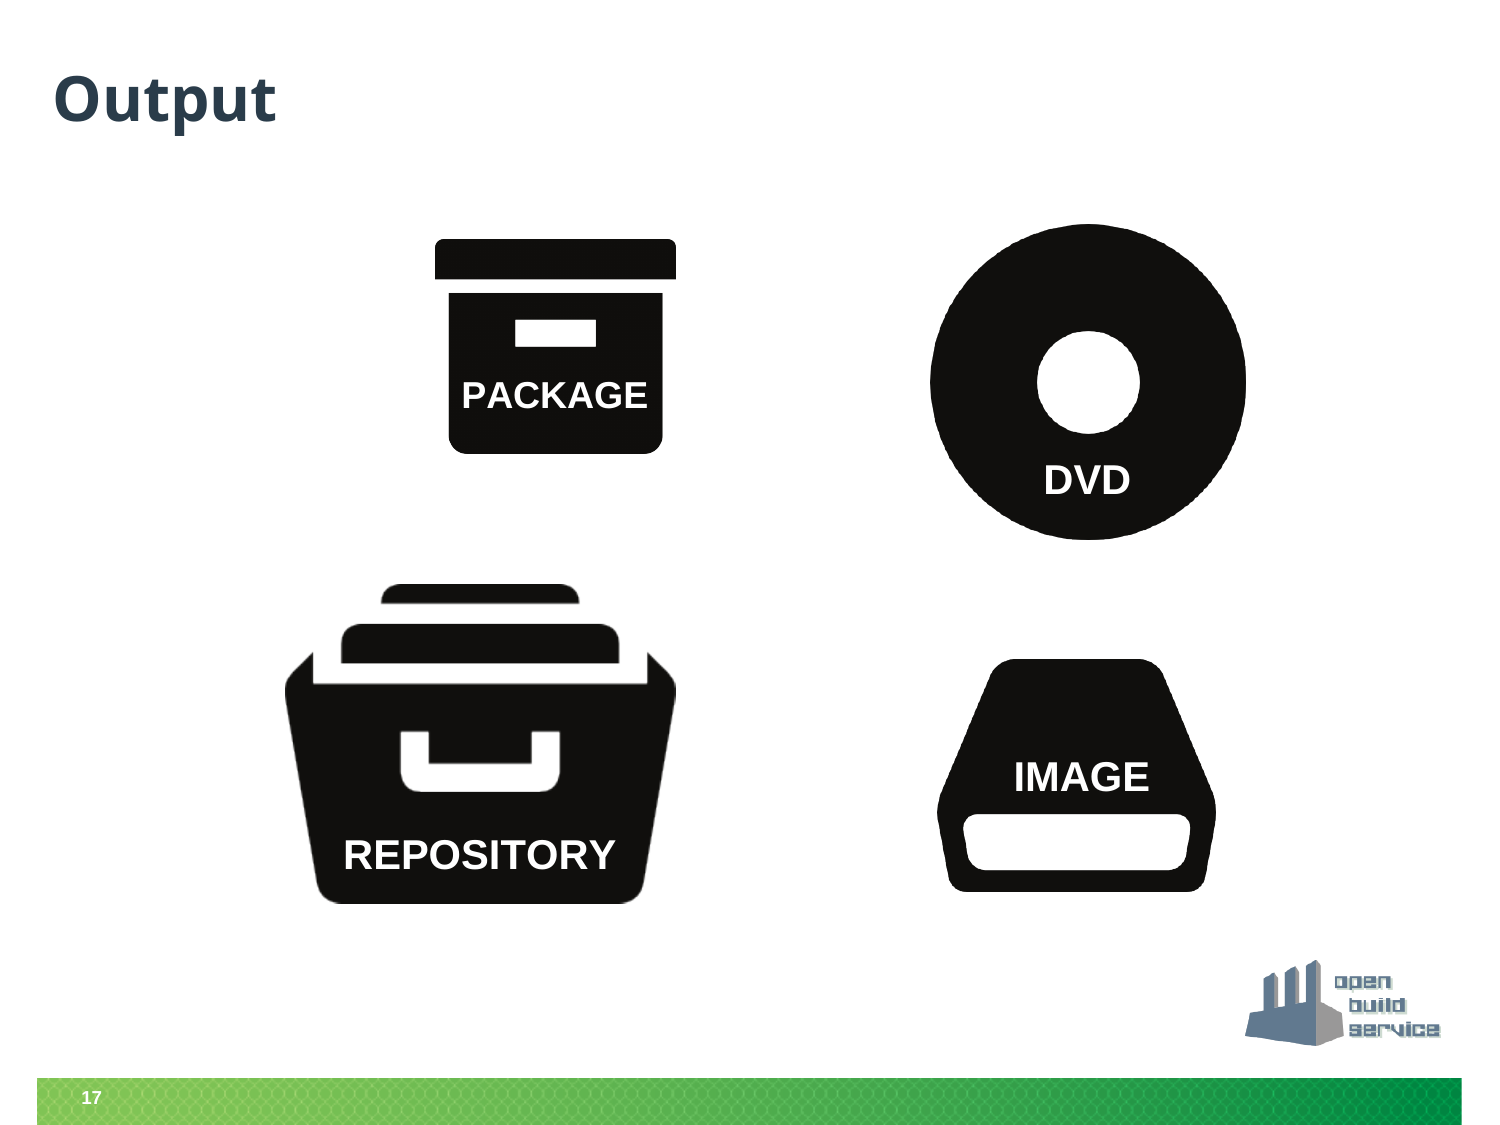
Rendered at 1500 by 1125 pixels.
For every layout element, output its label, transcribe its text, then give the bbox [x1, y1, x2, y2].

picture [285, 584, 676, 904]
picture [1245, 960, 1441, 1046]
picture [937, 659, 1216, 892]
picture [930, 224, 1246, 540]
picture [435, 239, 676, 454]
picture [37, 1078, 1462, 1125]
title Output [37, 51, 1388, 209]
